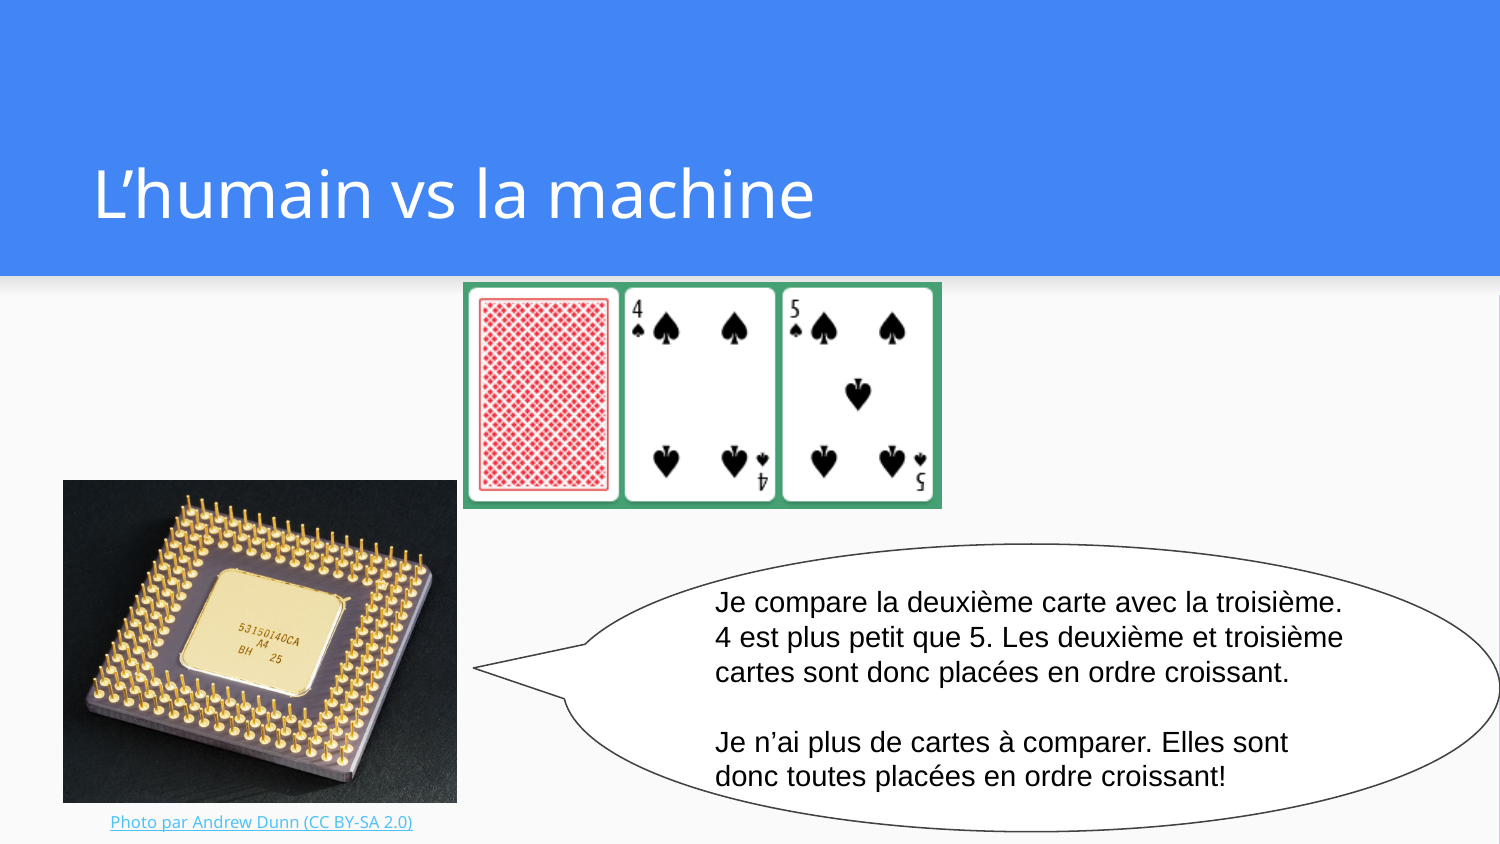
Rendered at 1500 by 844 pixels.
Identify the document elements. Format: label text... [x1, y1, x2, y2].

title L’humain vs la machine [77, 121, 1427, 248]
text_box Photo par Andrew Dunn (CC BY-SA 2.0) [66, 796, 457, 832]
picture [63, 480, 457, 803]
text_box Je compare la deuxième carte avec la troisième. 4 est plus petit que 5. Les deuxième et troisième cartes sont donc placées en ordre croissant. Je n’ai plus de cartes à comparer. Elles sont donc toutes placées en ordre croissant! [473, 544, 1500, 832]
picture [463, 282, 942, 509]
